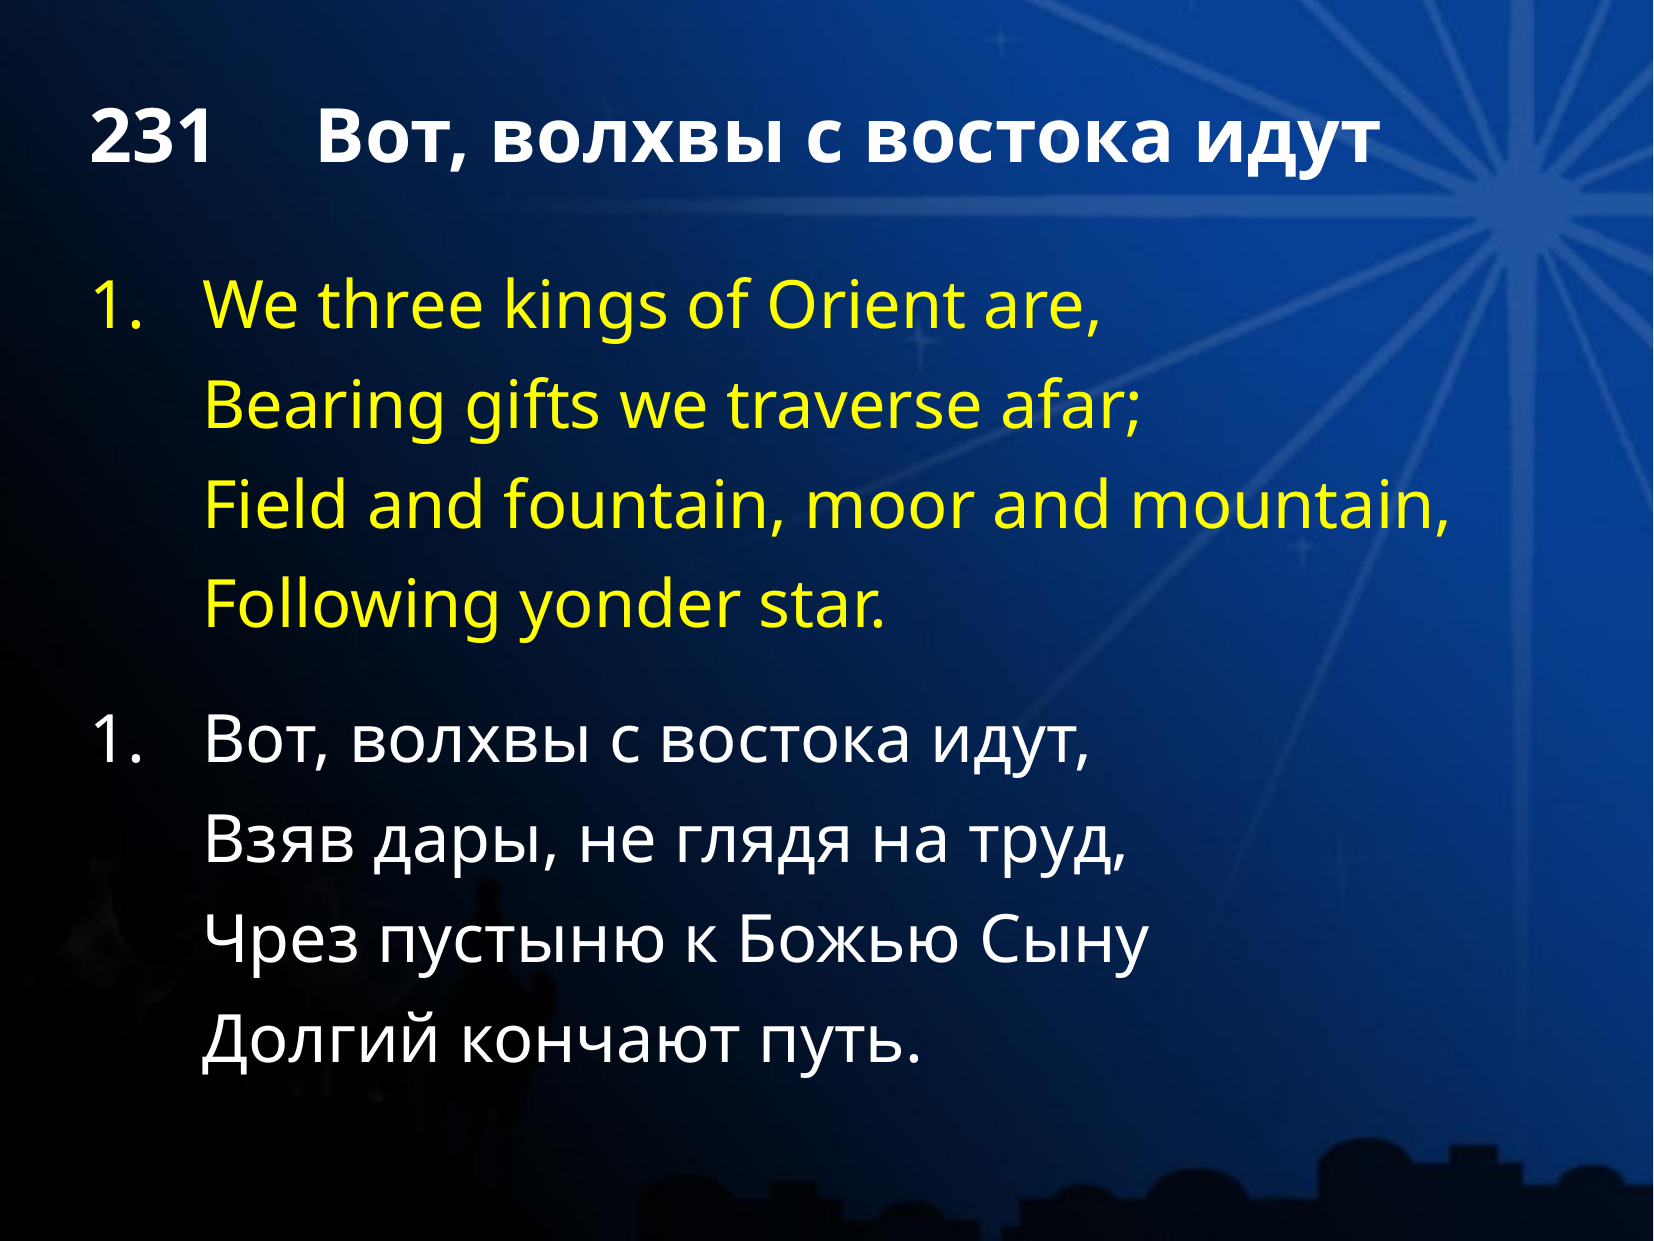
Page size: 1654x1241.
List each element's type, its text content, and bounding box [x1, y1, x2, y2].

picture [0, 0, 1654, 1241]
text_box 1. Вот, волхвы с востока идут, Взяв дары, не глядя на труд, Чрез пустыню к Божью Сыну Долгий кончают путь. [75, 675, 1576, 1163]
text_box 231 Вот, волхвы с востока идут [75, 75, 1576, 188]
text_box 1. We three kings of Orient are, Bearing gifts we traverse afar; Field and fountain, moor and mountain, Following yonder star. [75, 188, 1576, 638]
